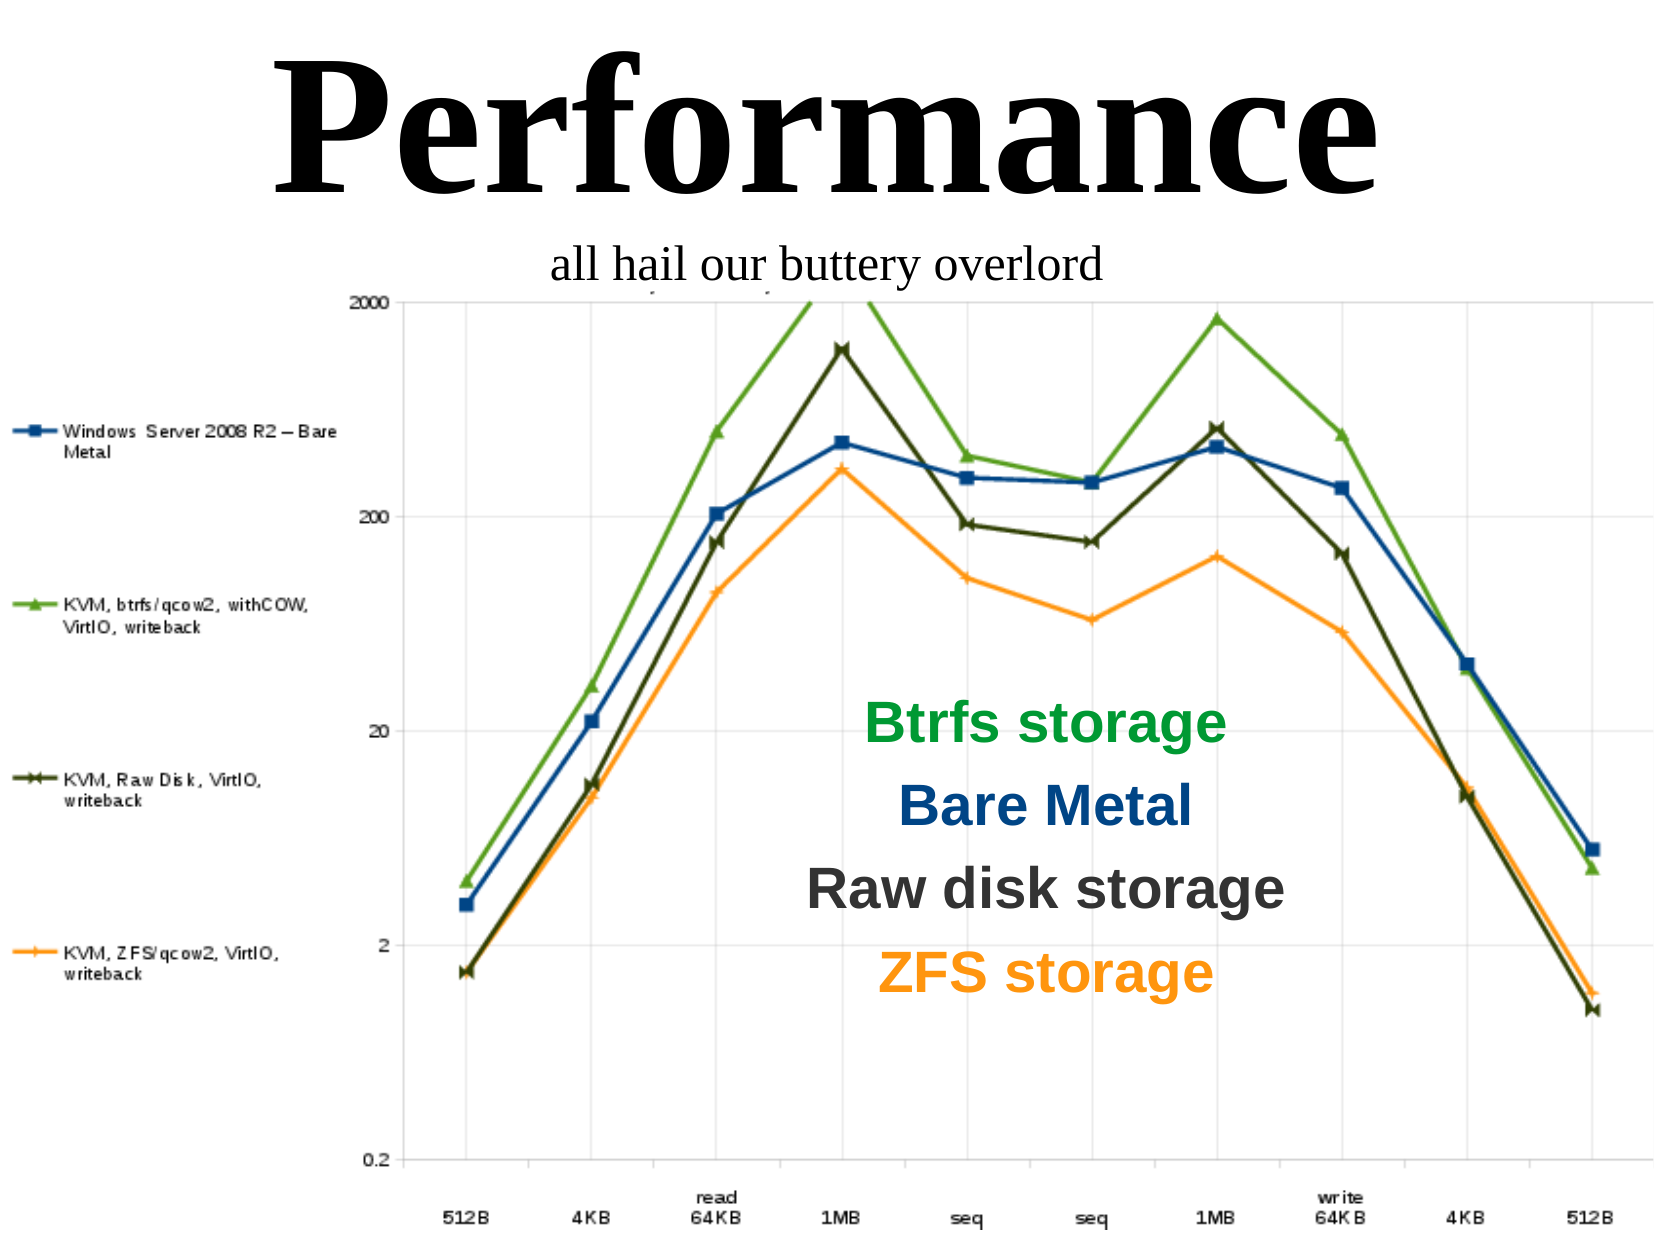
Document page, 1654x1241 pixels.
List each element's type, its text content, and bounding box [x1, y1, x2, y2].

table_header Btrfs storage [773, 681, 1320, 764]
title Performance all hail our buttery overlord [0, 14, 1654, 292]
table_cell Bare Metal [773, 764, 1320, 847]
table_cell Raw disk storage [773, 847, 1320, 931]
table_cell ZFS storage [773, 931, 1320, 1014]
picture [3, 292, 1654, 1231]
